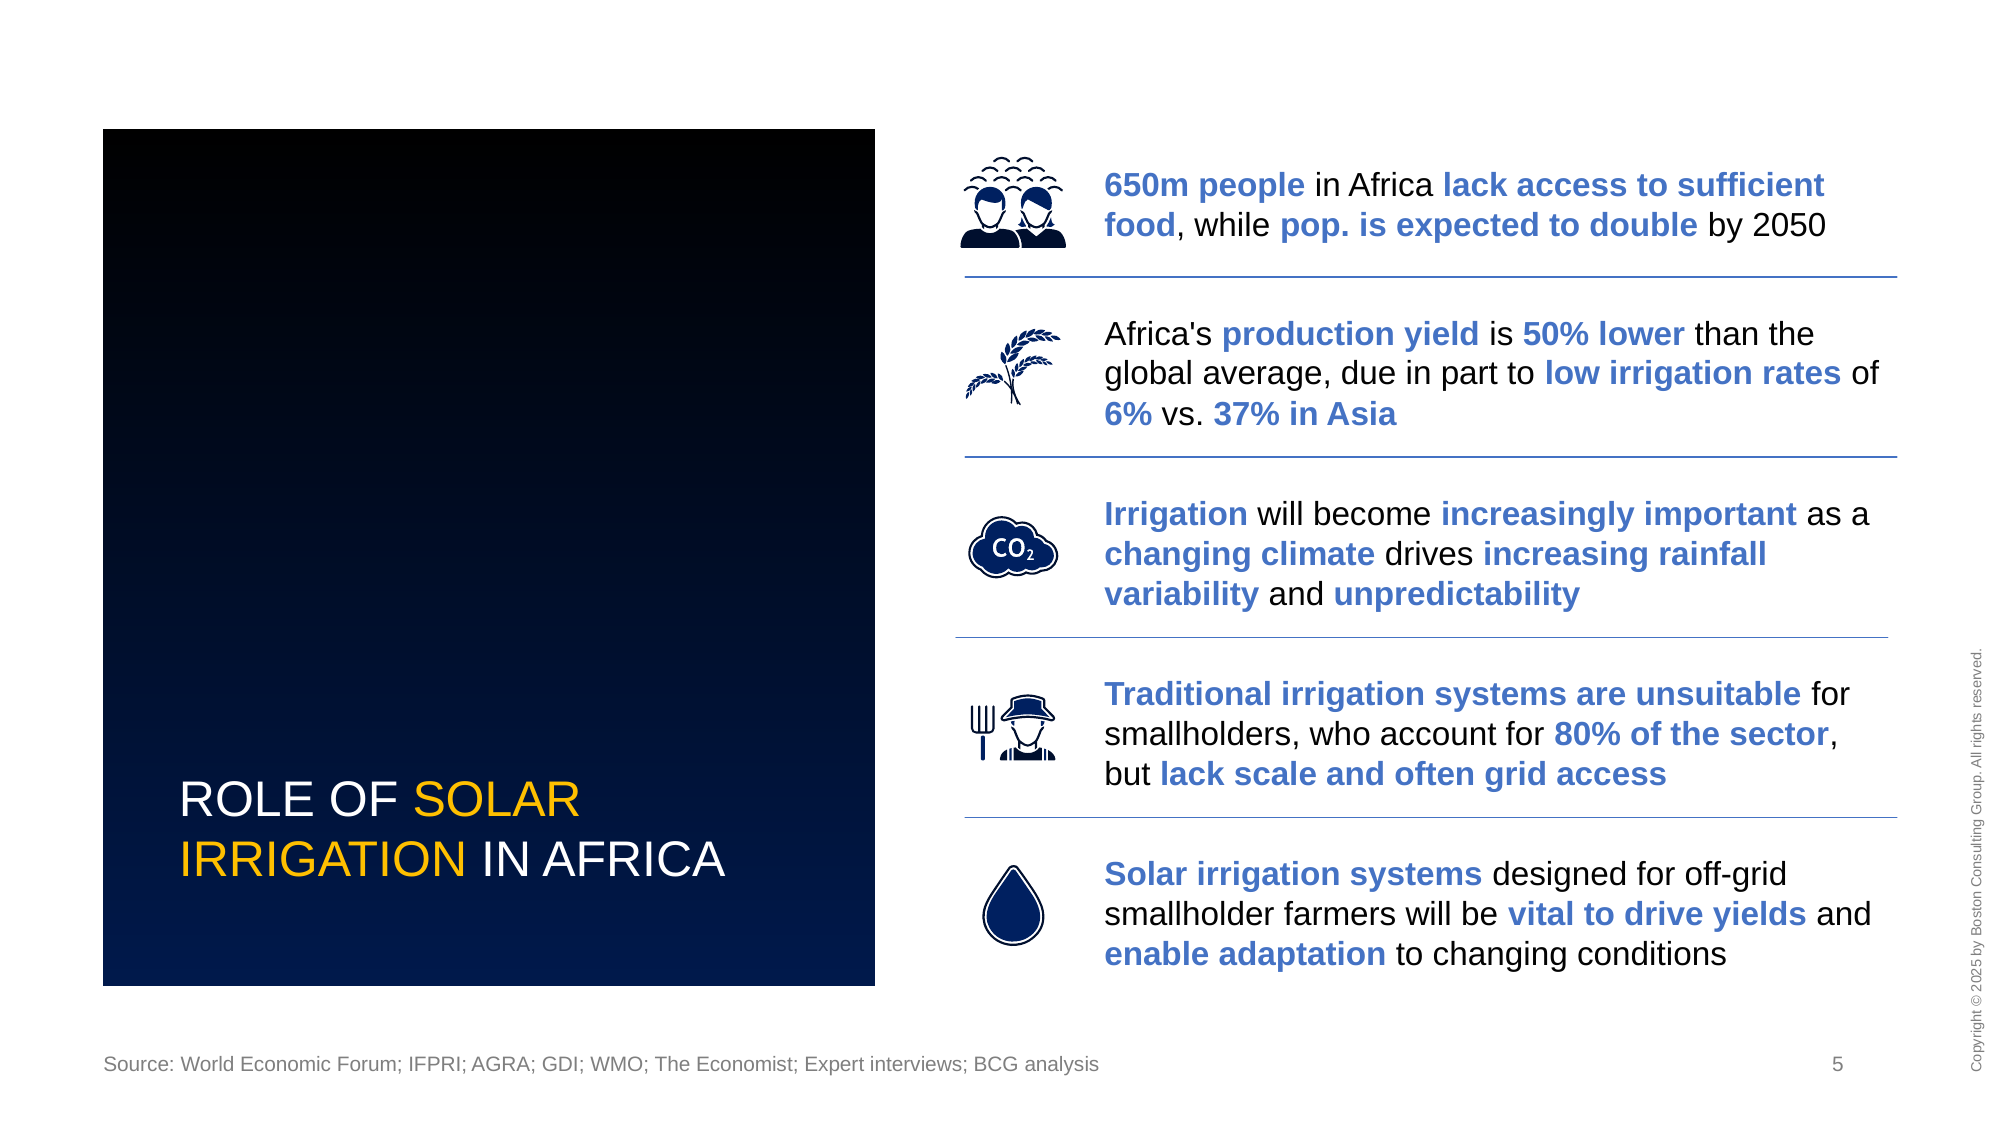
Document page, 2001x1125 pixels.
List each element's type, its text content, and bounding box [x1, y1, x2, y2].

text_box Africa's production yield is 50% lower than the global average, due in part to low irrigation rates of 6% vs. 37% in Asia [1093, 304, 1897, 430]
text_box ROLE OF SOLAR IRRIGATION IN AFRICA [163, 766, 814, 888]
text_box Source: World Economic Forum; IFPRI; AGRA; GDI; WMO; The Economist; Expert interviews; BCG analysis [103, 1054, 1585, 1076]
text_box [1004, 166, 1022, 173]
text_box Traditional irrigation systems are unsuitable for smallholders, who account for 80% of the sector, but lack scale and often grid access [1093, 665, 1897, 790]
text_box [968, 516, 1059, 579]
text_box [980, 735, 985, 761]
text_box [993, 156, 1010, 163]
text_box 650m people in Africa lack access to sufficient food, while pop. is expected to double by 2050 [1093, 155, 1897, 250]
text_box [982, 865, 1045, 947]
text_box Irrigation will become increasingly important as a changing climate drives increasing rainfall variability and unpredictability [1093, 484, 1897, 610]
text_box [960, 185, 1066, 248]
text_box [970, 176, 987, 182]
text_box [1016, 176, 1034, 182]
text_box [999, 749, 1008, 761]
text_box [965, 328, 1061, 406]
text_box Solar irrigation systems designed for off-grid smallholder farmers will be vital to drive yields and enable adaptation to changing conditions [1093, 845, 1897, 971]
text_box [103, 130, 875, 986]
text_box [1004, 185, 1022, 192]
text_box [1028, 166, 1045, 173]
text_box [970, 705, 995, 734]
text_box [1016, 156, 1034, 163]
text_box [981, 166, 999, 173]
text_box [1048, 750, 1056, 761]
text_box [1000, 694, 1056, 761]
text_box [993, 176, 1010, 182]
text_box [1039, 176, 1057, 182]
